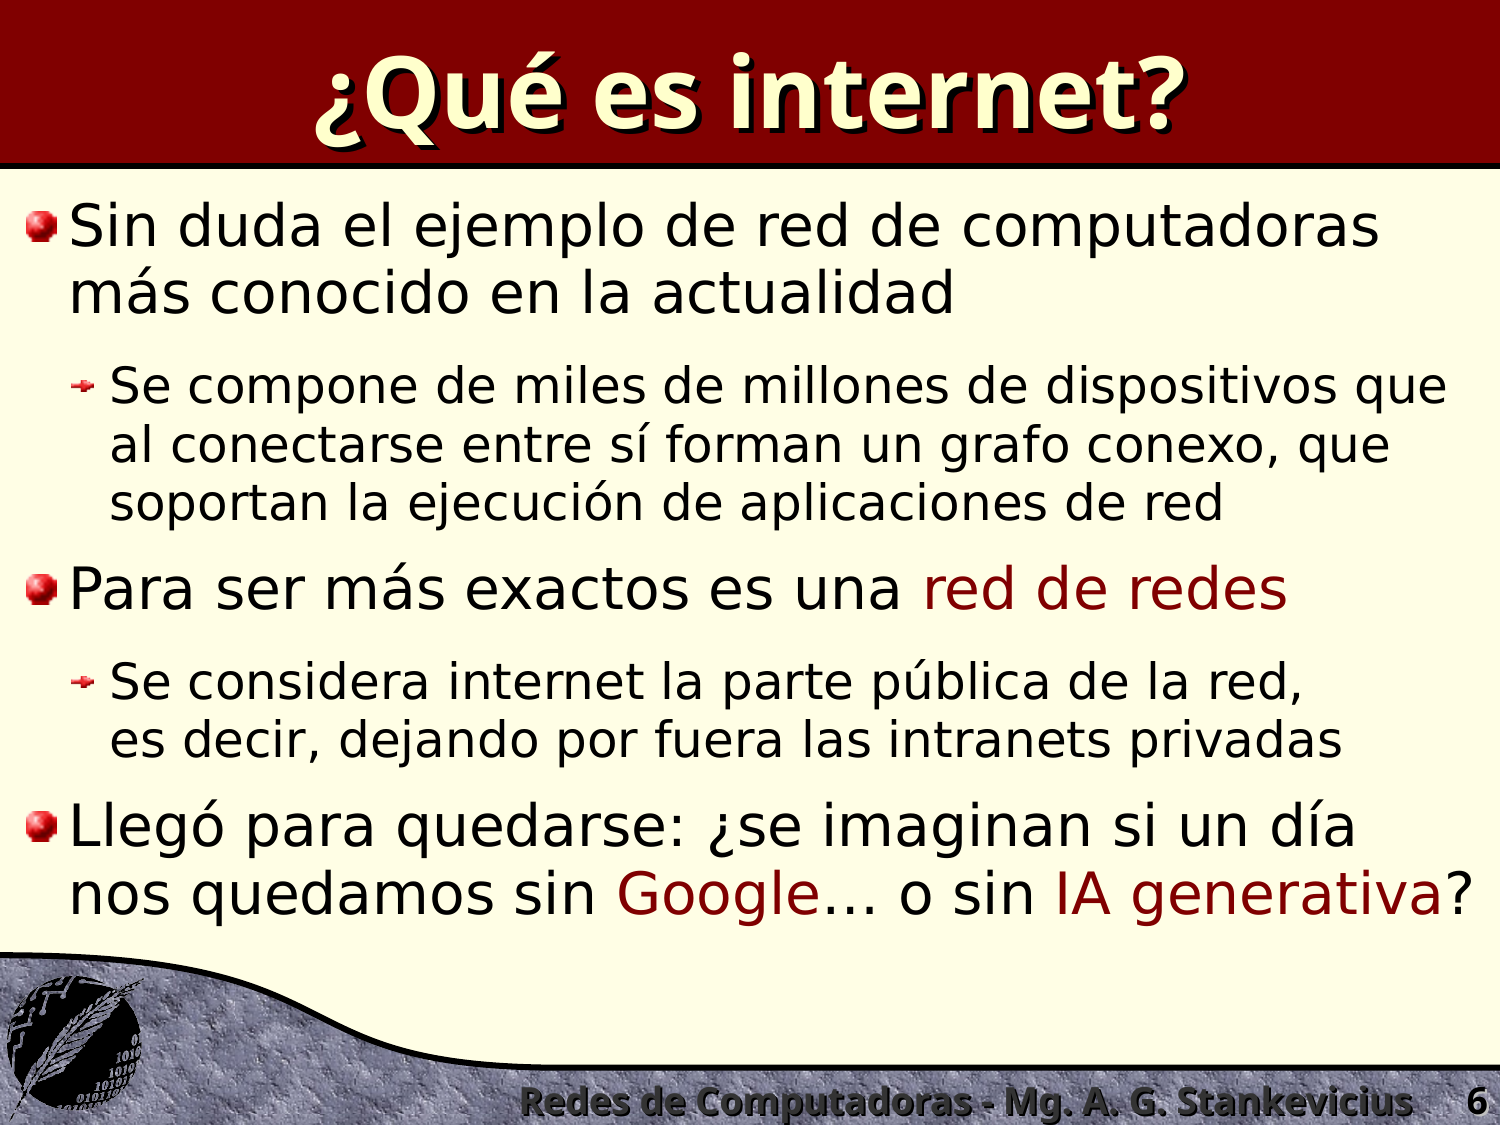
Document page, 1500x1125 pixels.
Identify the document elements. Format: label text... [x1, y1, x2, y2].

picture [0, 959, 1500, 1125]
picture [790, 1100, 795, 1110]
list Sin duda el ejemplo de red de computadoras más conocido en la actualidad Se compone de miles de millones de dispositivos que al conectarse entre sí forman un grafo conexo, que soportan la ejecución de aplicaciones de red Para ser más exactos es una red de redes Se considera internet la parte pública de la red, es decir, dejando por fuera las intranets privadas Llegó para quedarse: ¿se imaginan si un día nos quedamos sin Google… o sin IA generativa? [11, 192, 1486, 953]
picture [1047, 1100, 1054, 1110]
title ¿Qué es internet? [15, 5, 1485, 160]
